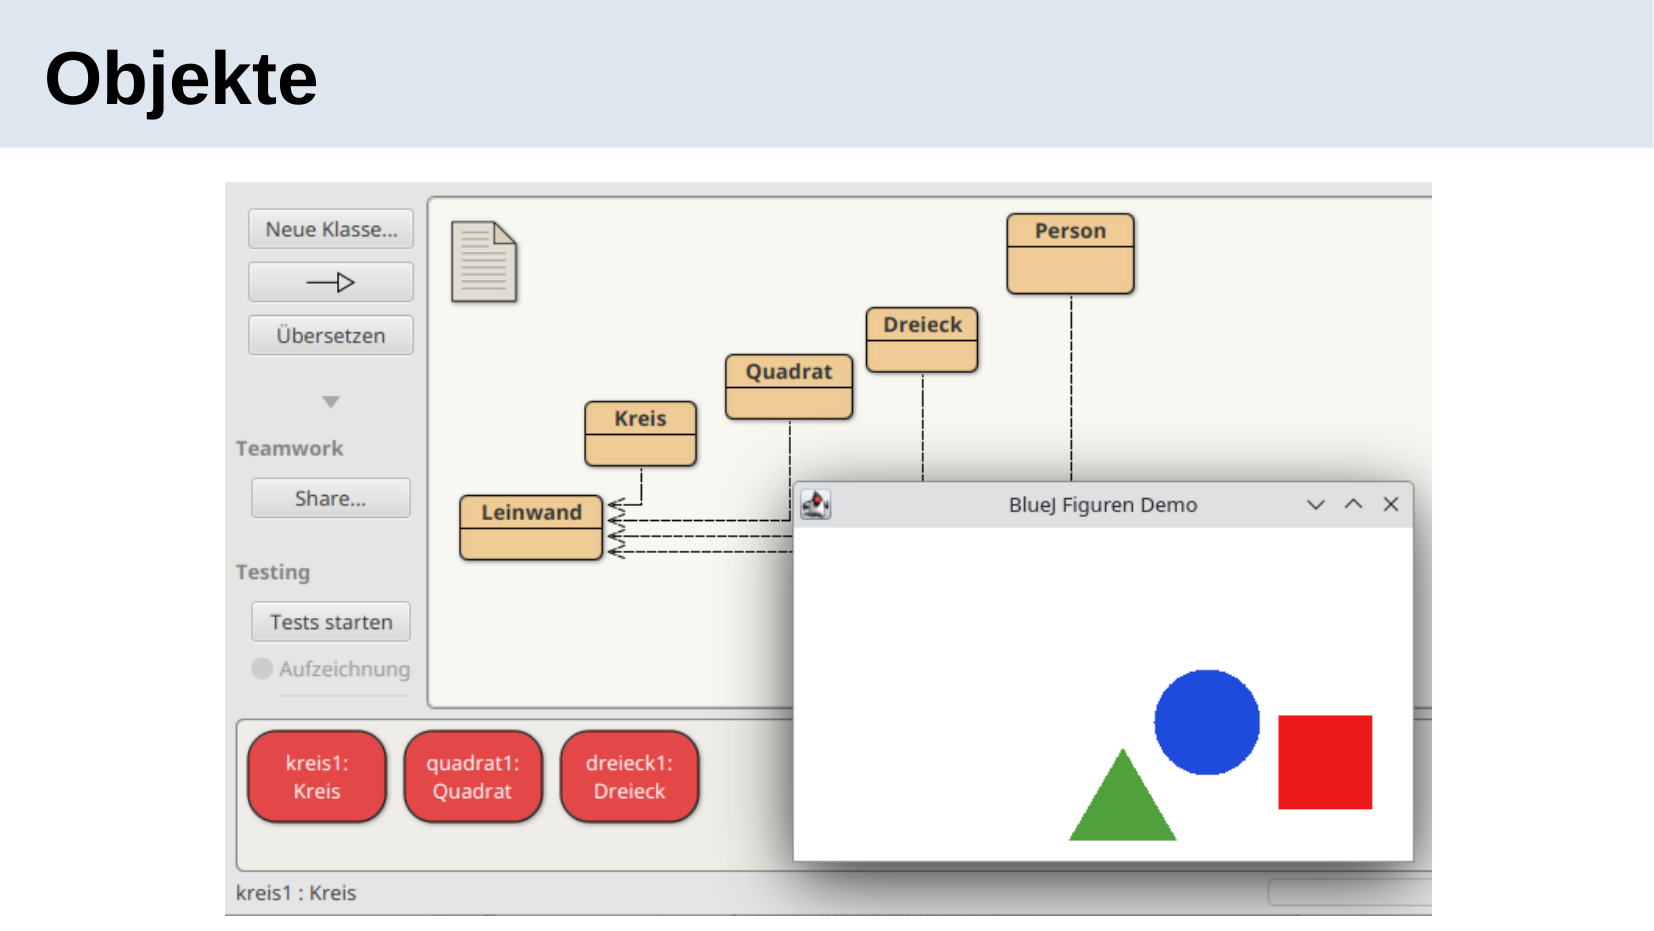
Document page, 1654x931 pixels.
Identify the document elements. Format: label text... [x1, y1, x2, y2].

text_box Objekte [29, 29, 562, 129]
picture [225, 182, 1432, 916]
